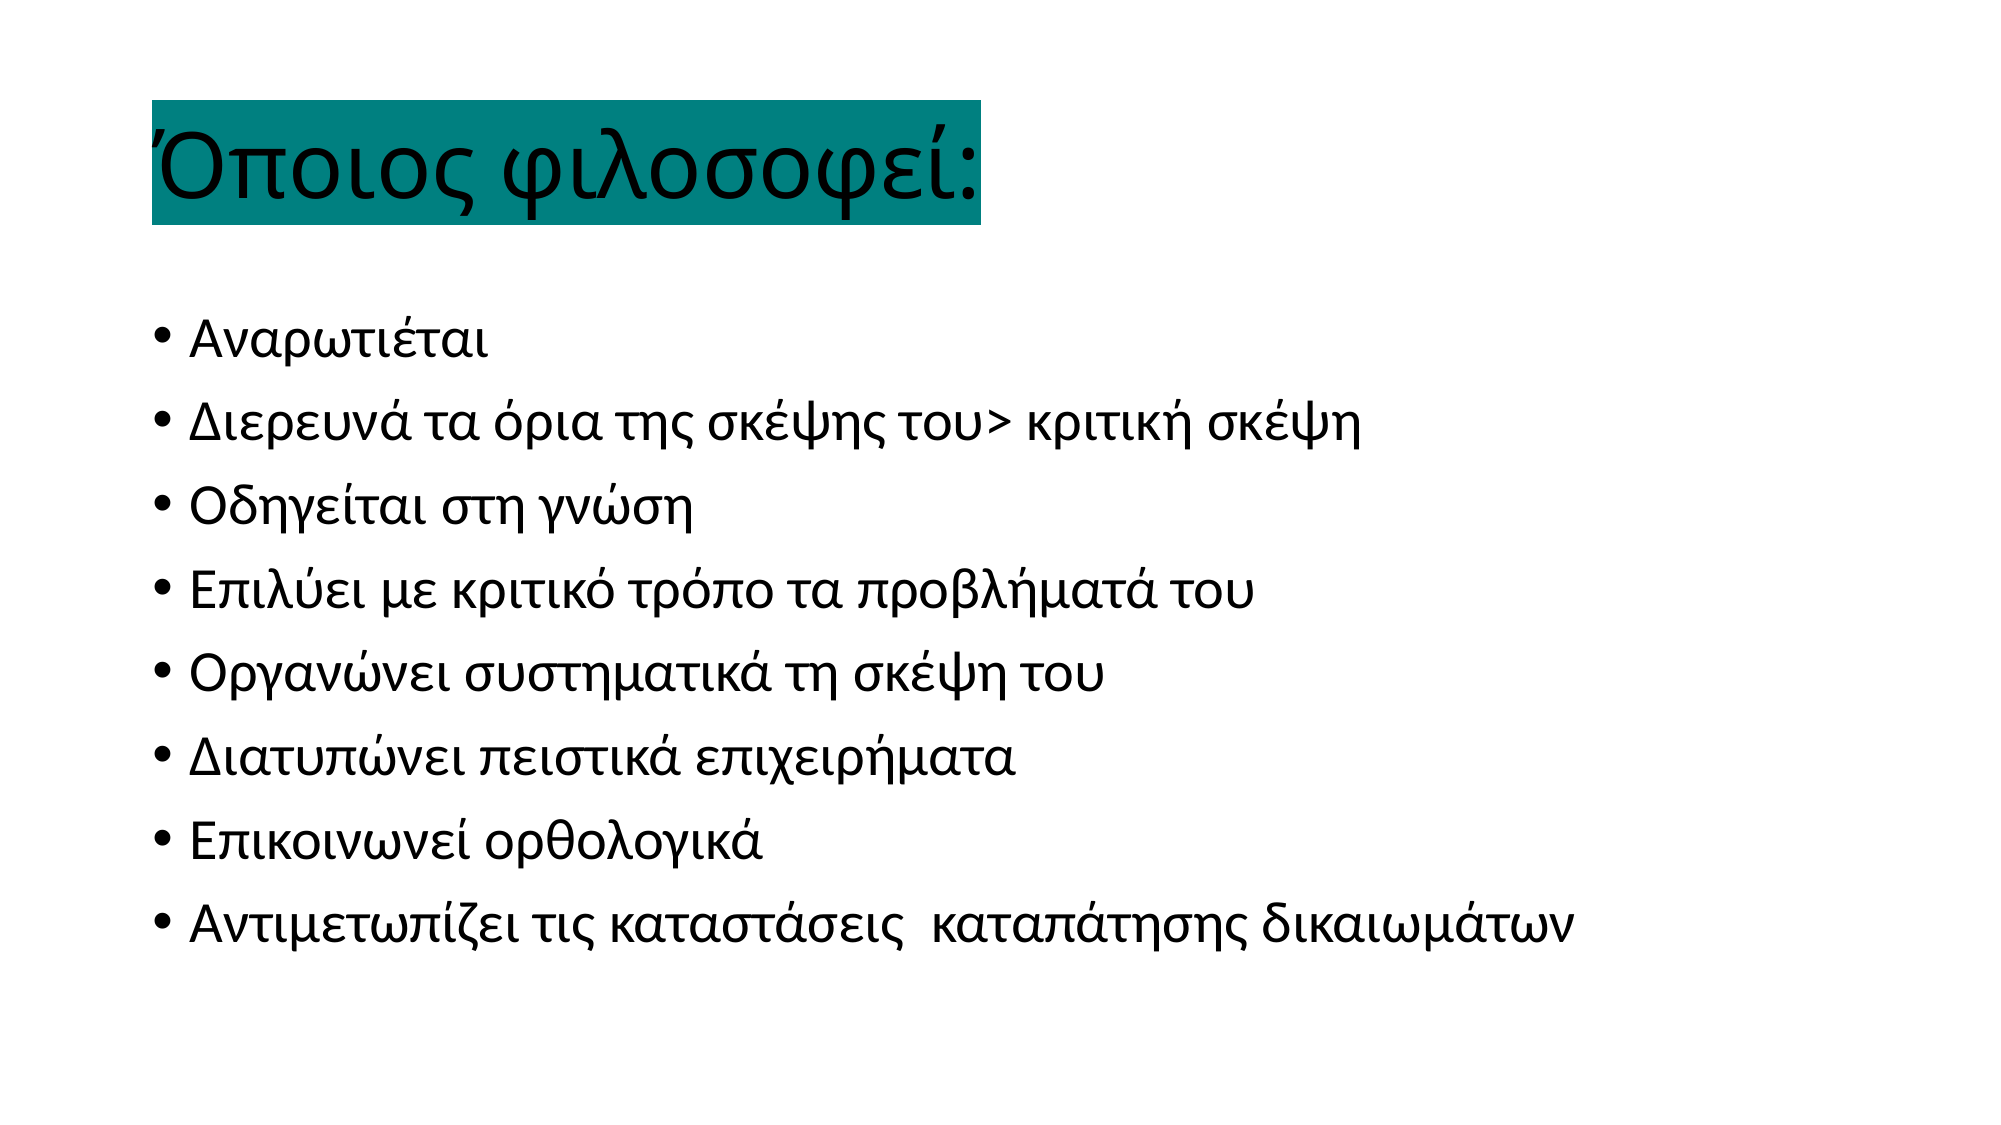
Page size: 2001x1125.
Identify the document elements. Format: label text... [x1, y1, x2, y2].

title Όποιος φιλοσοφεί: [137, 59, 1863, 278]
list Αναρωτιέται Διερευνά τα όρια της σκέψης του> κριτική σκέψη Οδηγείται στη γνώση Επιλύει με κριτικό τρόπο τα προβλήματά του Οργανώνει συστηματικά τη σκέψη του Διατυπώνει πειστικά επιχειρήματα Επικοινωνεί ορθολογικά Αντιμετωπίζει τις καταστάσεις καταπάτησης δικαιωμάτων [137, 299, 1863, 1014]
